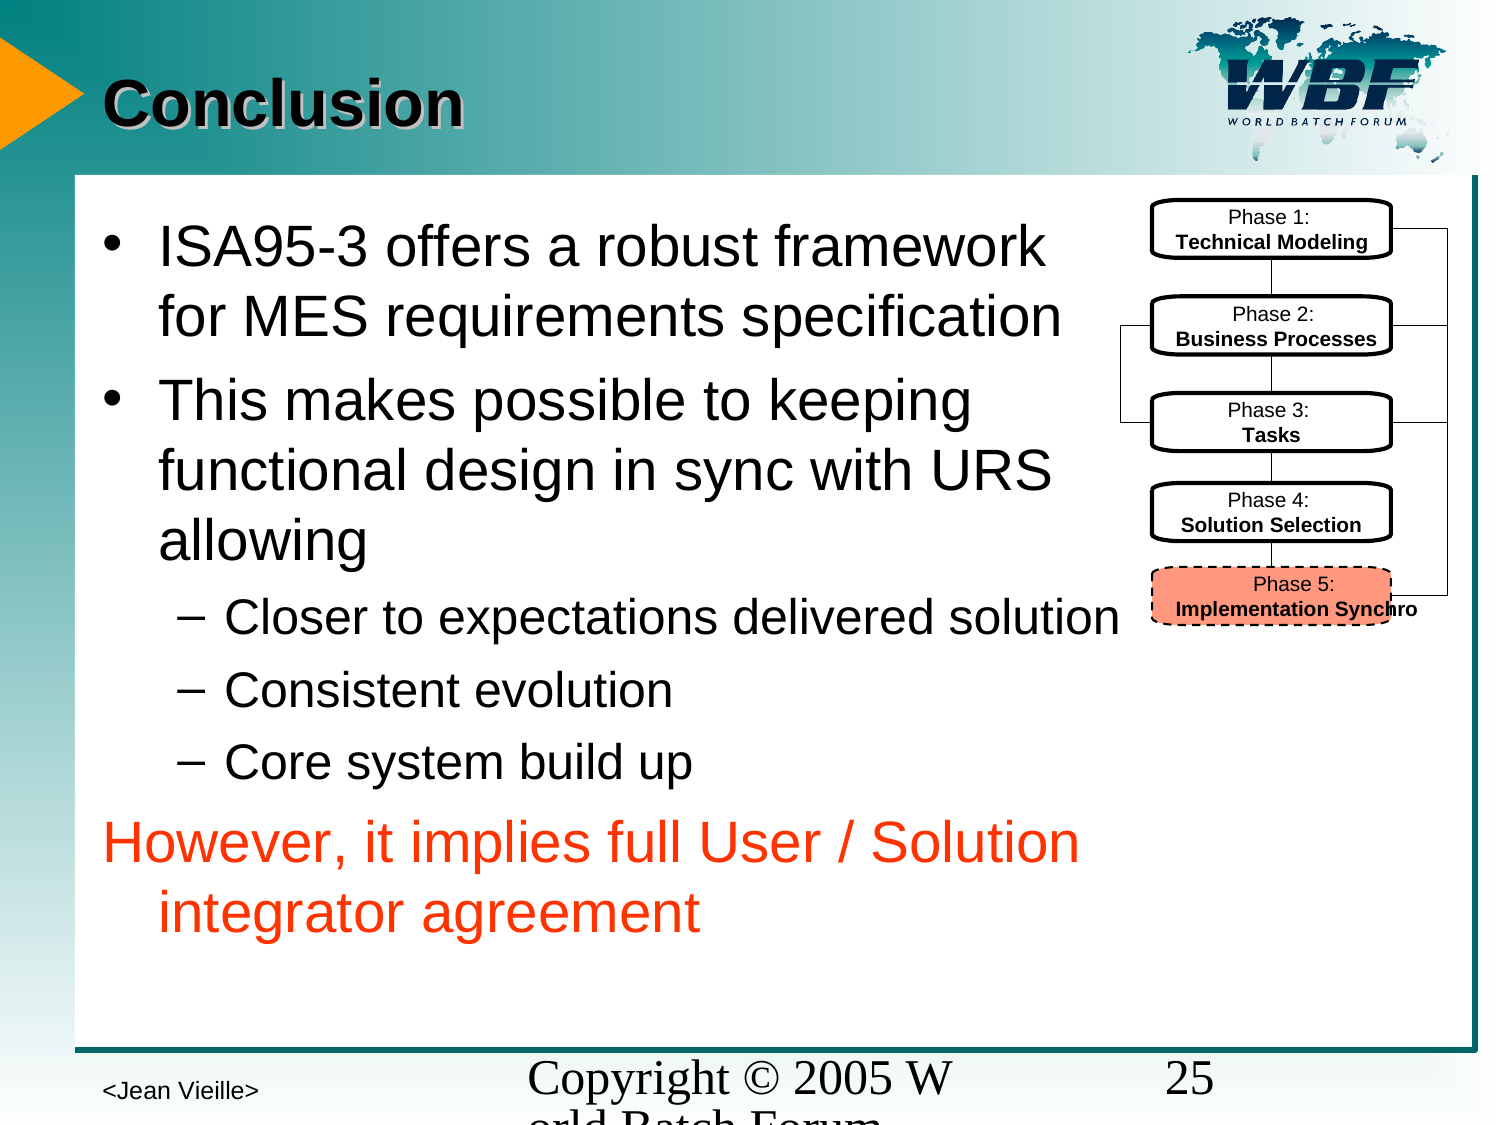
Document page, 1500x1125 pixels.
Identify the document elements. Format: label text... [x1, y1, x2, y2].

picture [0, 0, 1500, 1125]
text_box Phase 5: Implementation Synchro [1152, 566, 1391, 625]
list ISA95-3 offers a robust framework for MES requirements specification This makes possible to keeping functional design in sync with URS allowing Closer to expectations delivered solution Consistent evolution Core system build up However, it implies full User / Solution integrator agreement [87, 199, 1138, 1038]
text_box Phase 4: Solution Selection [1152, 483, 1391, 542]
text_box Phase 3: Tasks [1152, 392, 1391, 452]
text_box Phase 1: Technical Modeling [1152, 199, 1391, 258]
title Conclusion [87, 37, 1188, 163]
picture [630, 1113, 643, 1125]
text_box Phase 2: Business Processes [1152, 296, 1391, 355]
